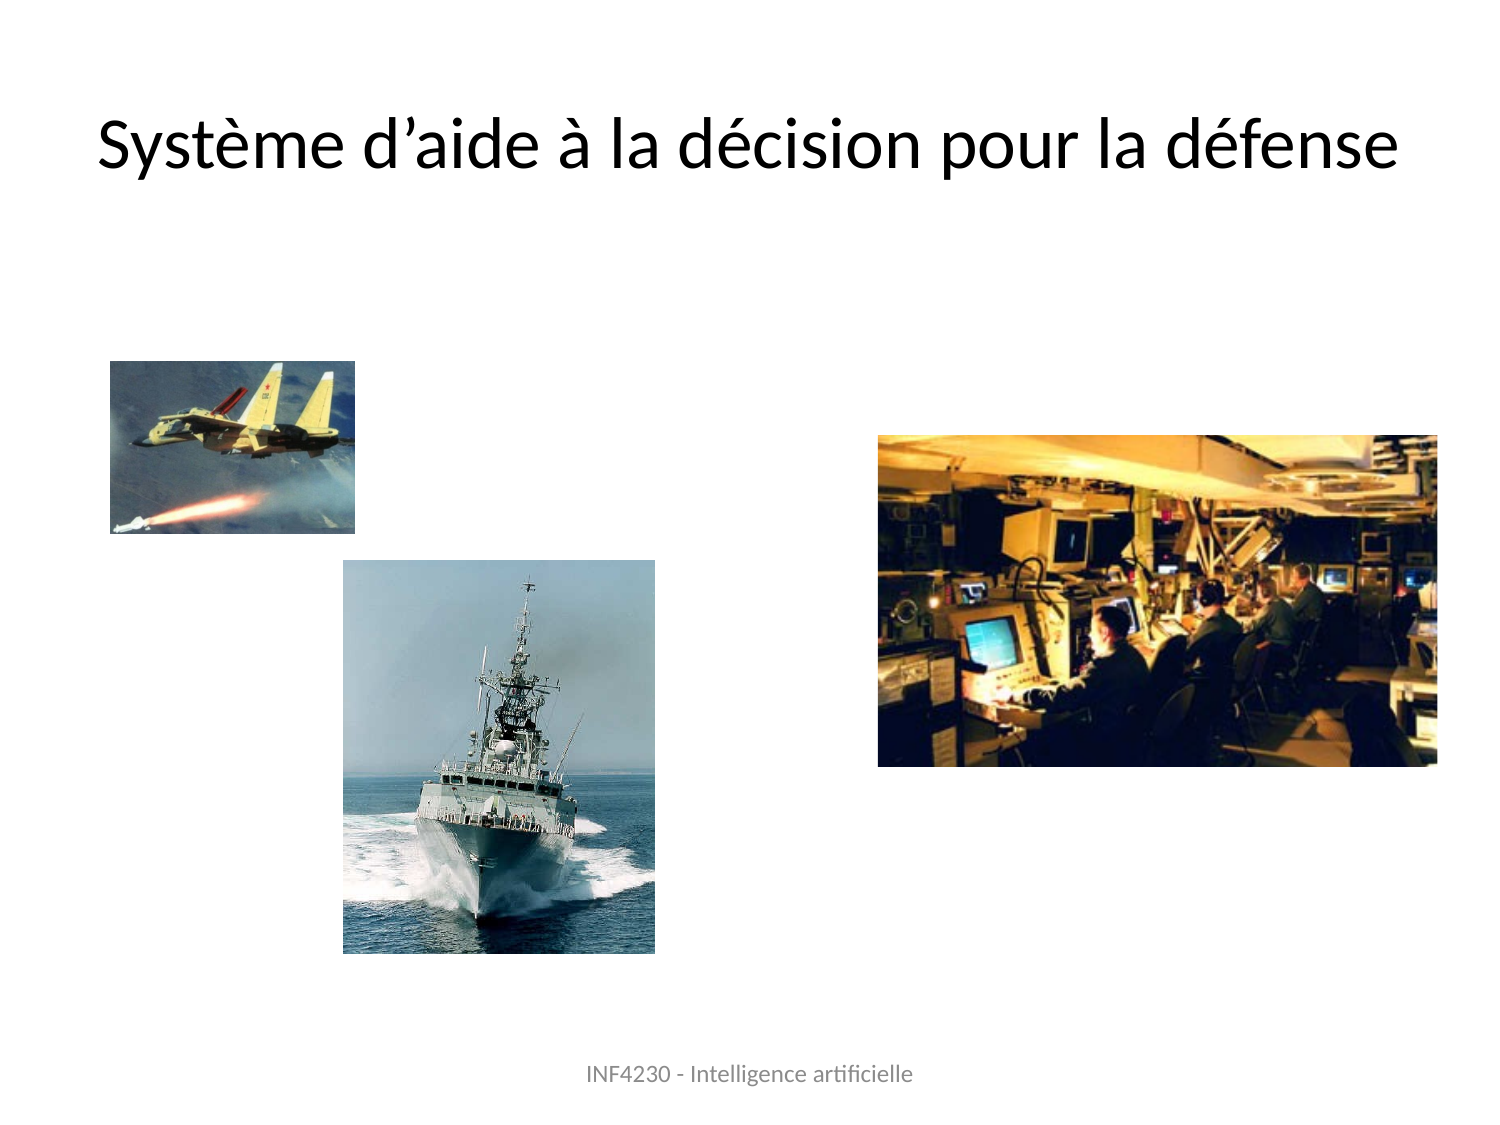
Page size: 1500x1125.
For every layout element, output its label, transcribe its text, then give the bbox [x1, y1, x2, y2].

picture [877, 435, 1438, 767]
picture [110, 361, 355, 534]
title Système d’aide à la décision pour la défense [75, 45, 1425, 233]
picture [343, 560, 655, 954]
footer INF4230 - Intelligence artificielle [512, 1042, 988, 1103]
